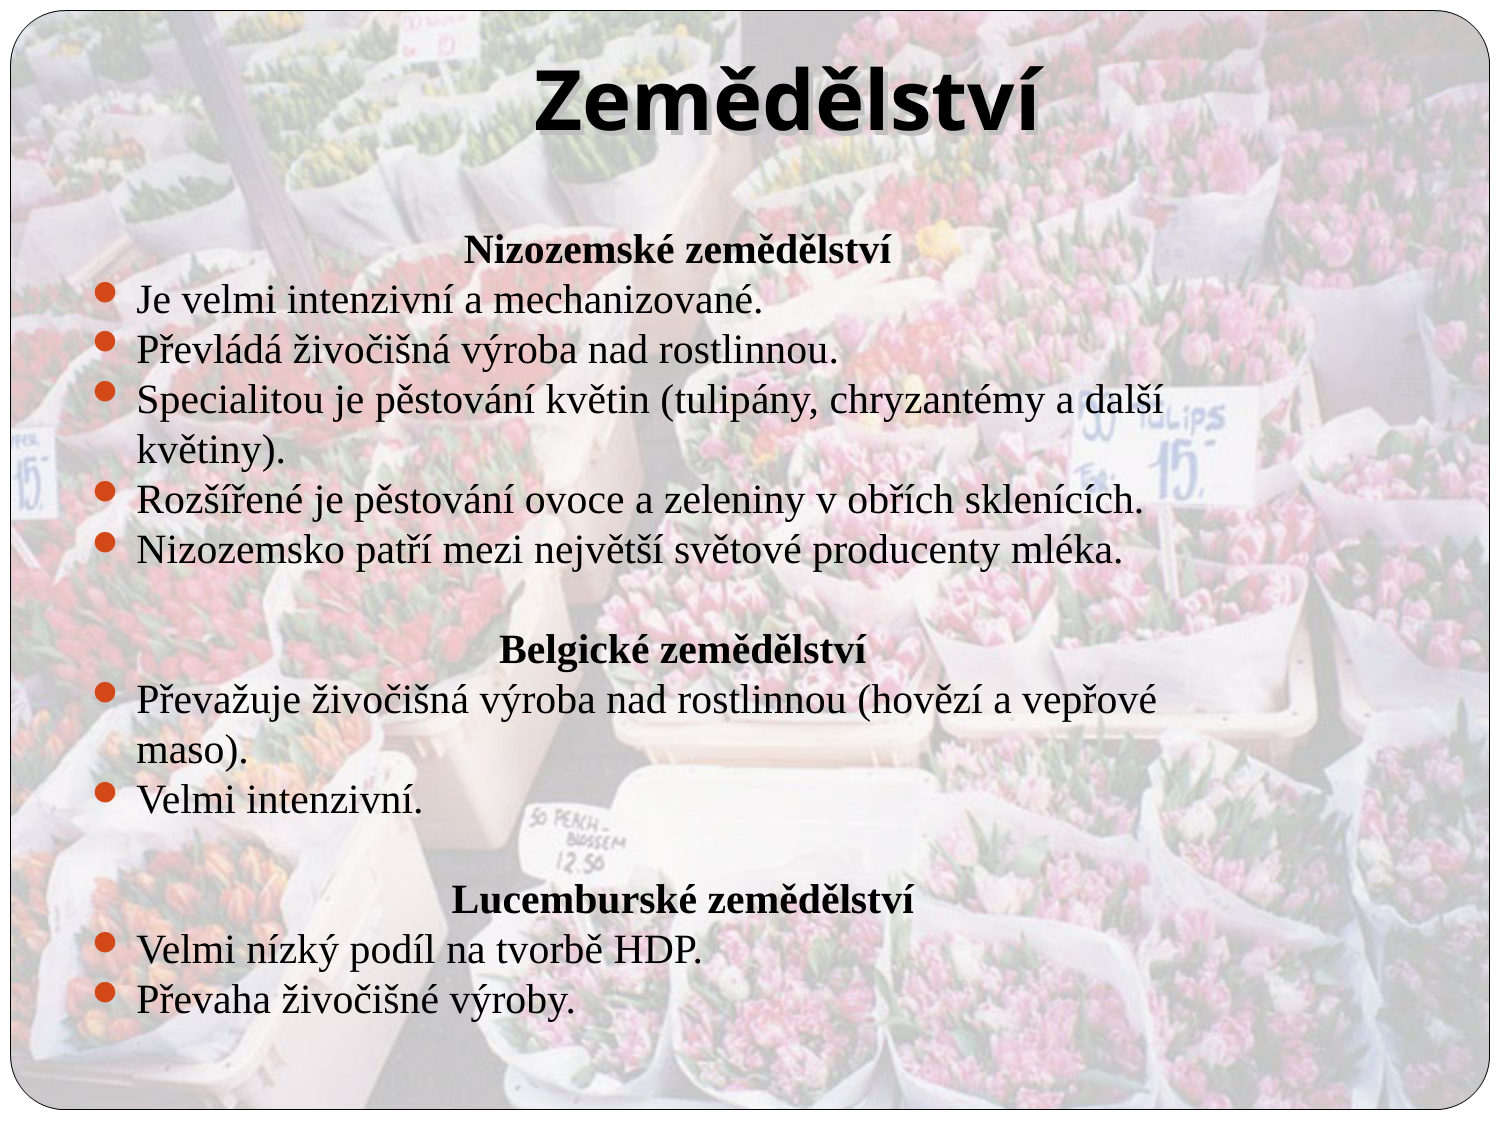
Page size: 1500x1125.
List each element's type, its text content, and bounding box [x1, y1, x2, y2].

list Nizozemské zemědělství Je velmi intenzivní a mechanizované. Převládá živočišná výroba nad rostlinnou. Specialitou je pěstování květin (tulipány, chryzantémy a další květiny). Rozšířené je pěstování ovoce a zeleniny v obřích sklenících. Nizozemsko patří mezi největší světové producenty mléka. Belgické zemědělství Převažuje živočišná výroba nad rostlinnou (hovězí a vepřové maso). Velmi intenzivní. Lucemburské zemědělství Velmi nízký podíl na tvorbě HDP. Převaha živočišné výroby. [76, 164, 1289, 1059]
picture [9, 9, 1491, 1111]
title Zemědělství [150, 23, 1426, 163]
